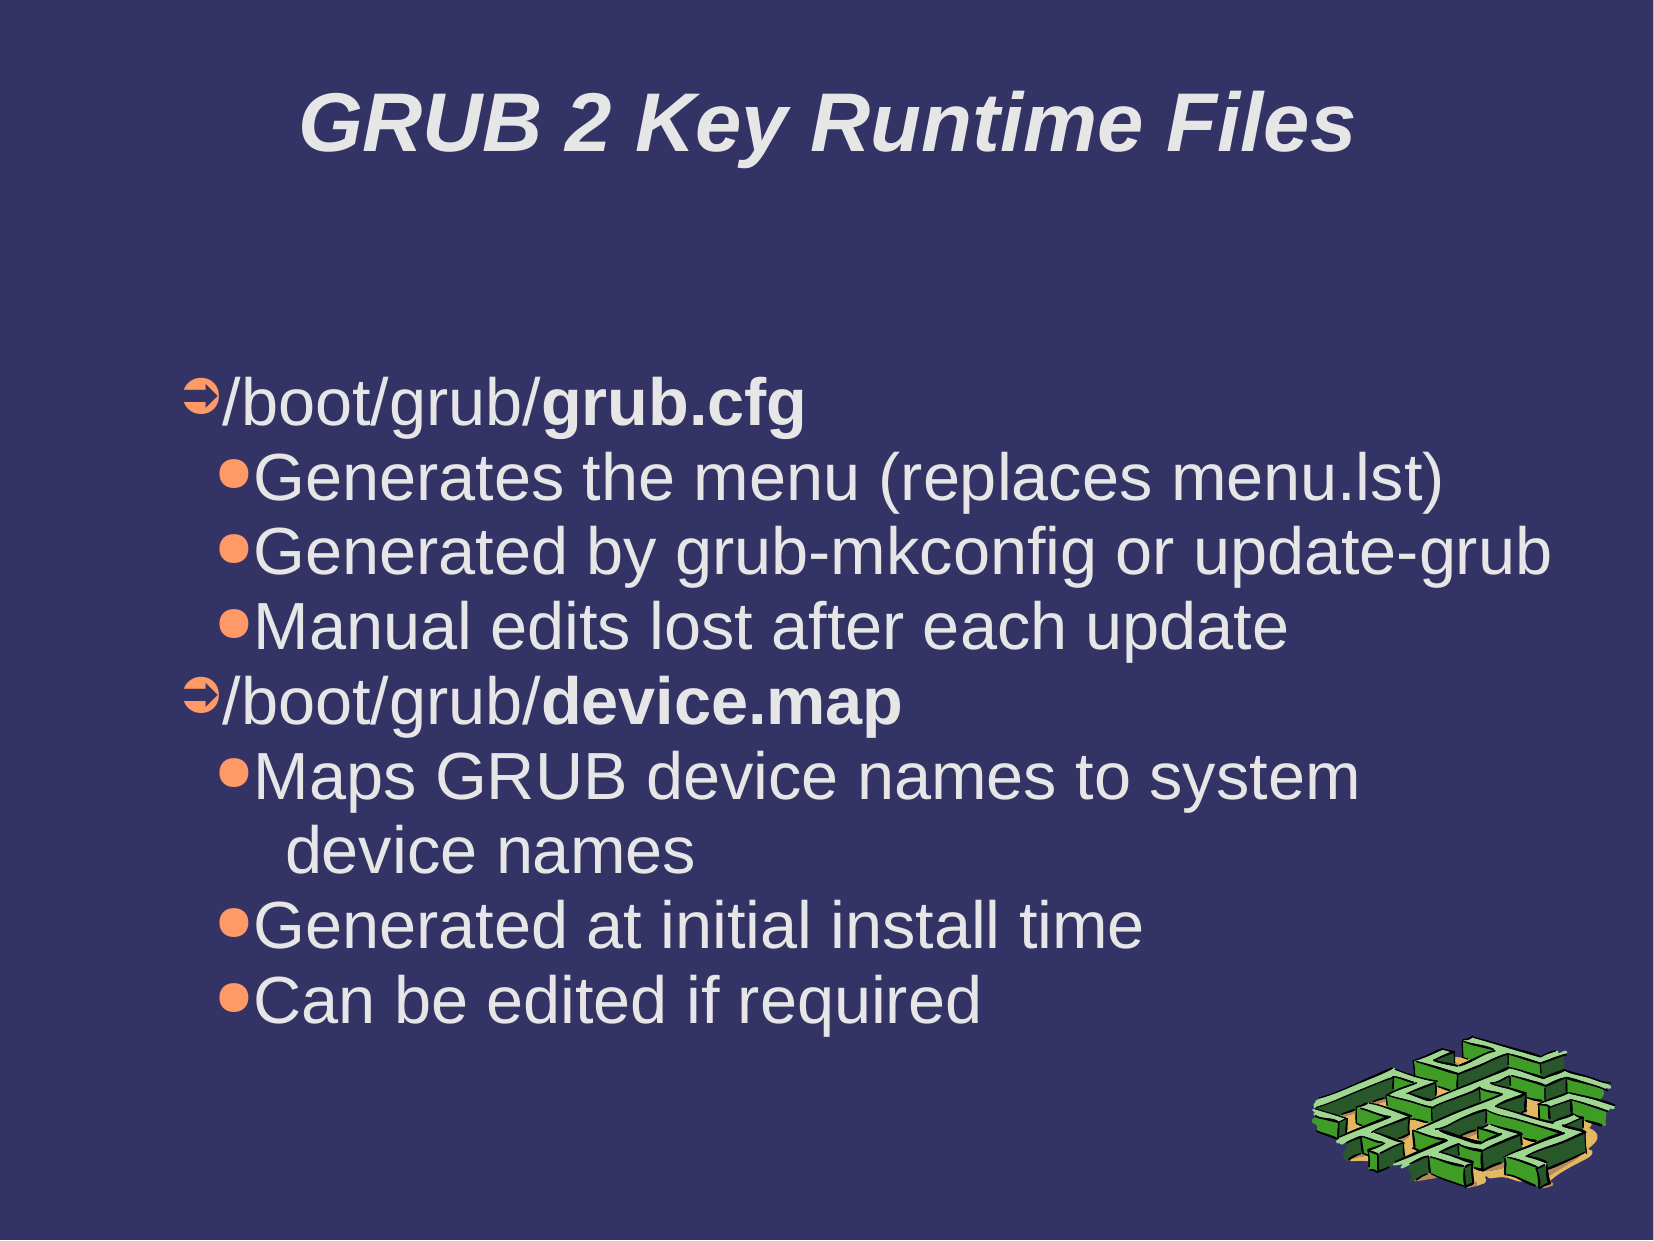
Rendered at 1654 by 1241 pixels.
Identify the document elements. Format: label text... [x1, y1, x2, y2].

title GRUB 2 Key Runtime Files [121, 19, 1534, 227]
list /boot/grub/grub.cfg Generates the menu (replaces menu.lst) Generated by grub-mkconfig or update-grub Manual edits lost after each update /boot/grub/device.map Maps GRUB device names to system device names Generated at initial install time Can be edited if required [178, 364, 1570, 1184]
